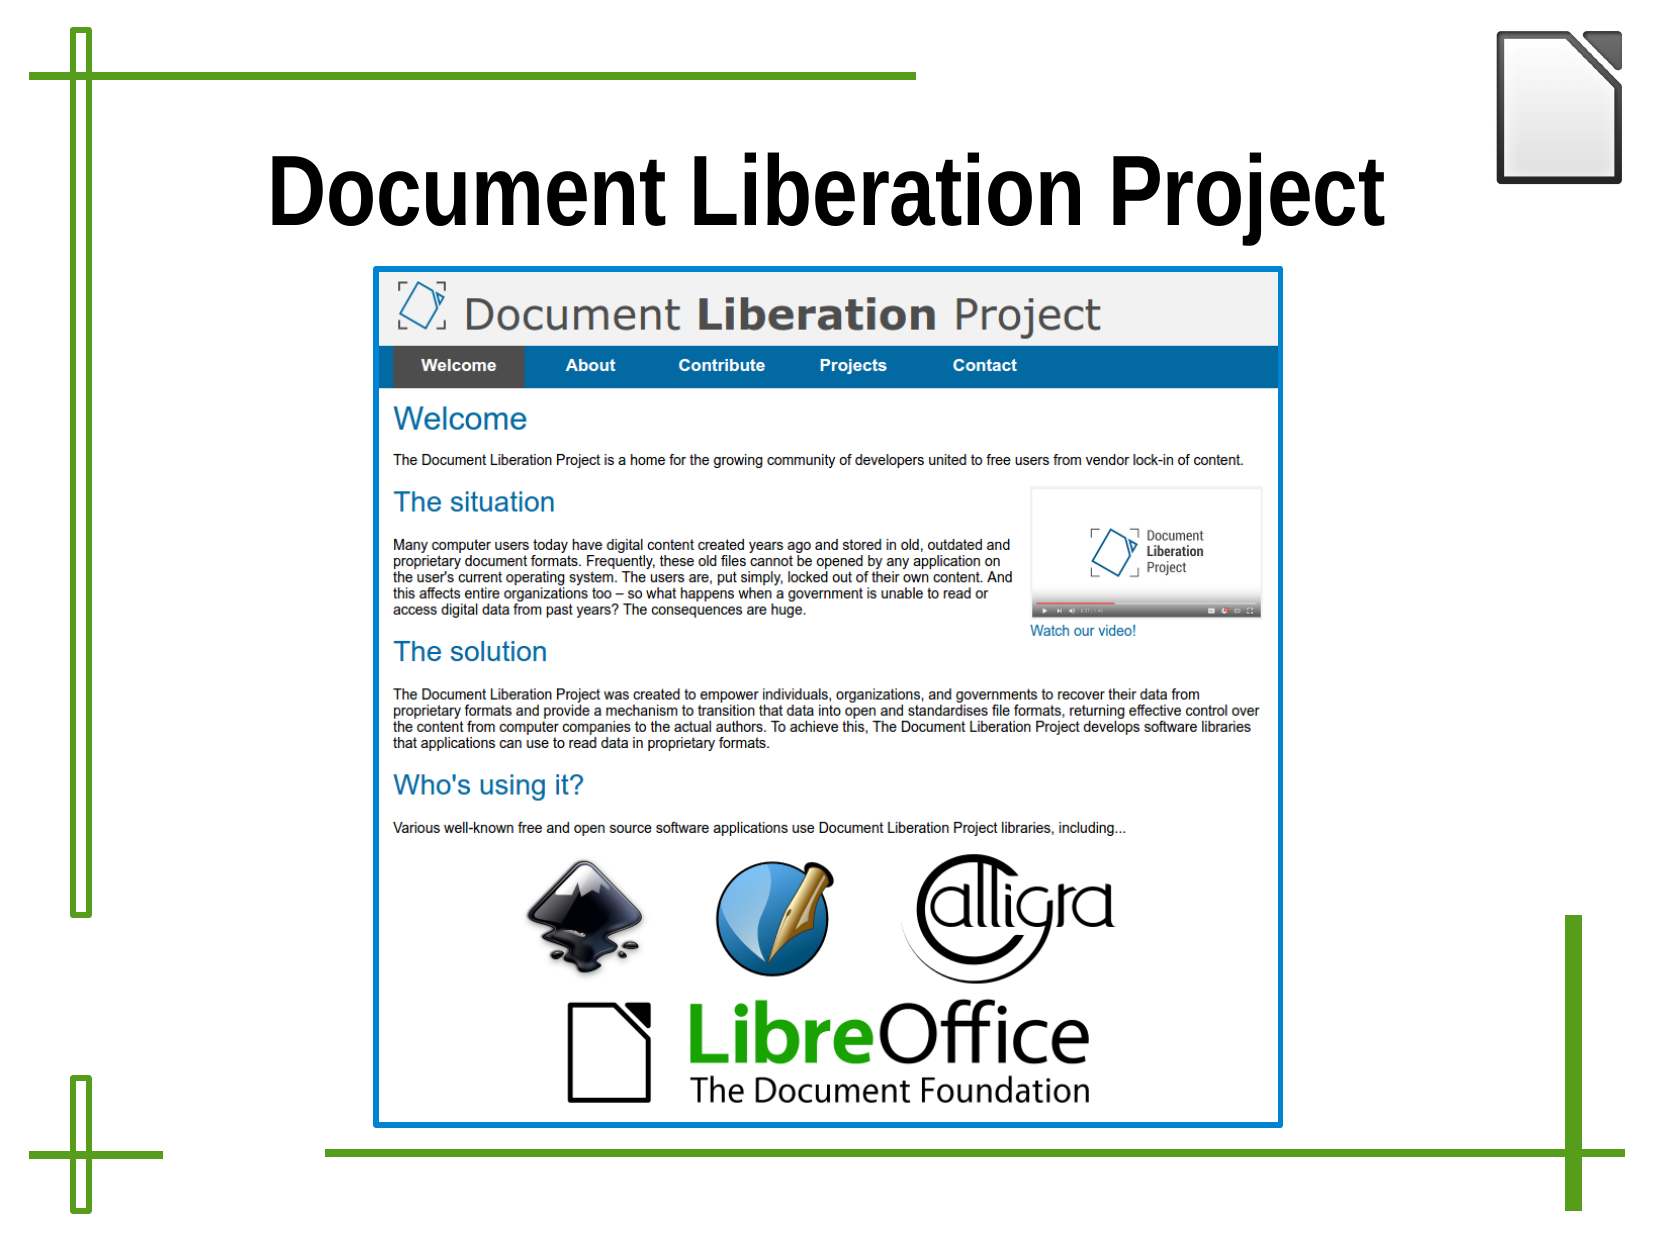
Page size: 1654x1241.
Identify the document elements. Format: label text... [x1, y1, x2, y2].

picture [378, 271, 1278, 1123]
title Document Liberation Project [118, 118, 1536, 260]
picture [1494, 29, 1624, 186]
